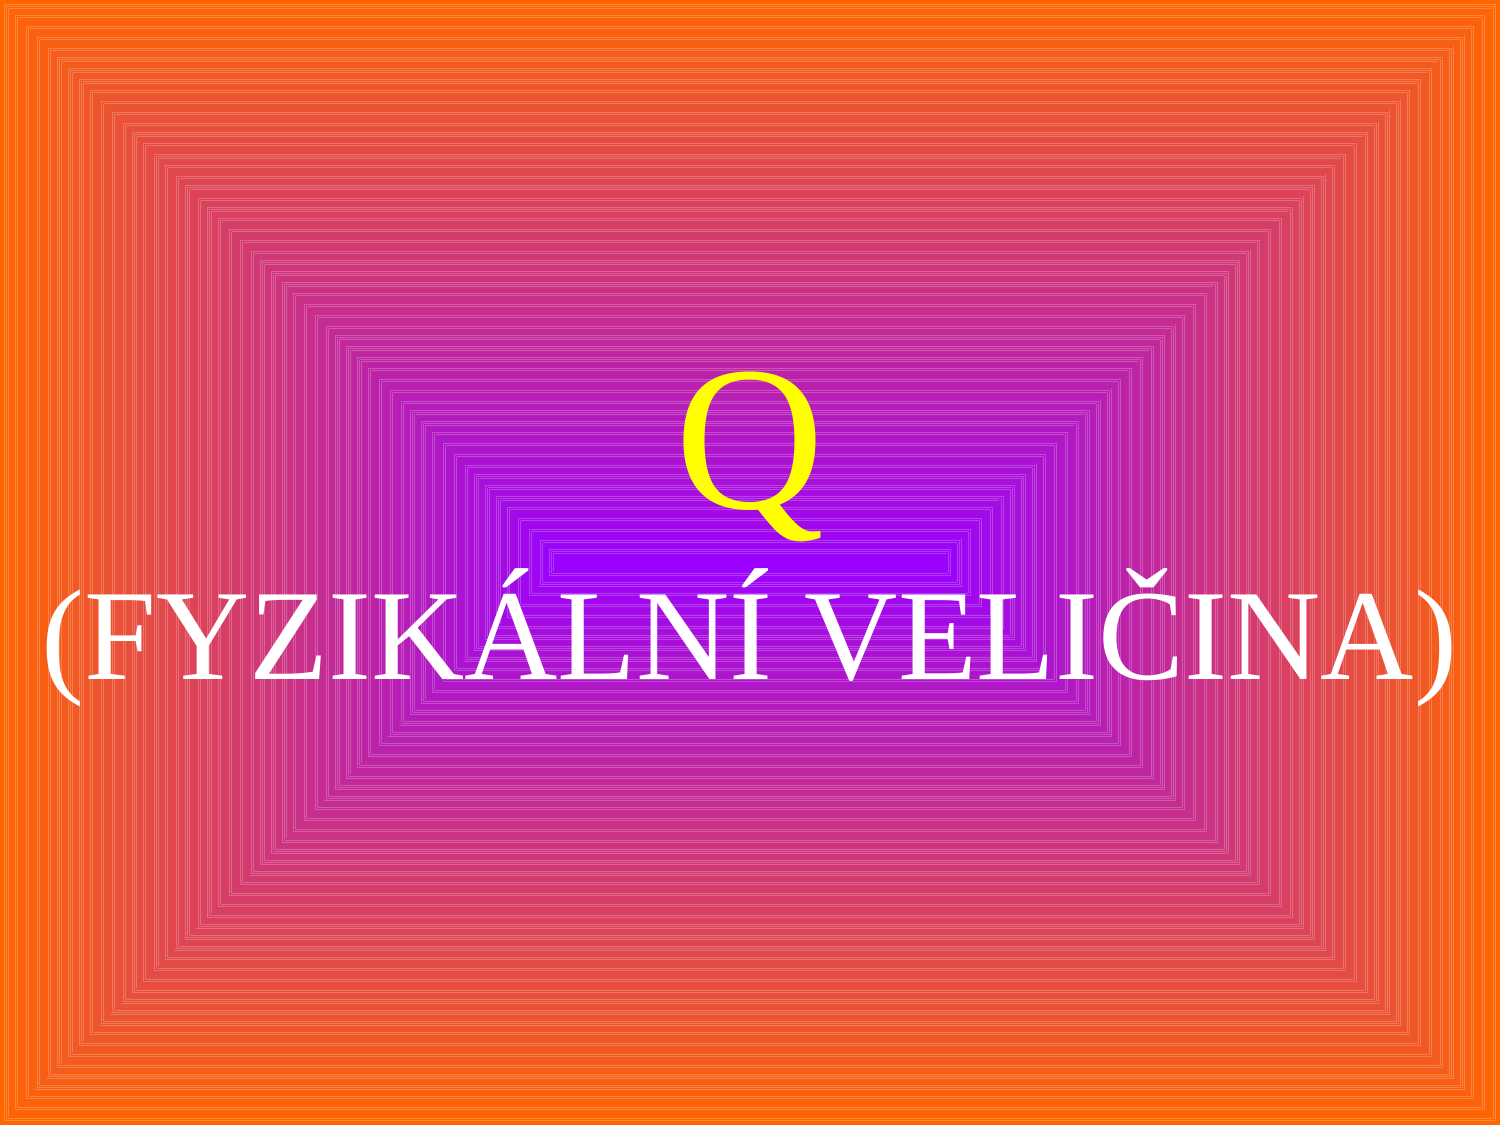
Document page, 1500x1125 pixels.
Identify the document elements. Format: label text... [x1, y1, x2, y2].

text_box Q (FYZIKÁLNÍ VELIČINA) [0, 295, 1500, 713]
